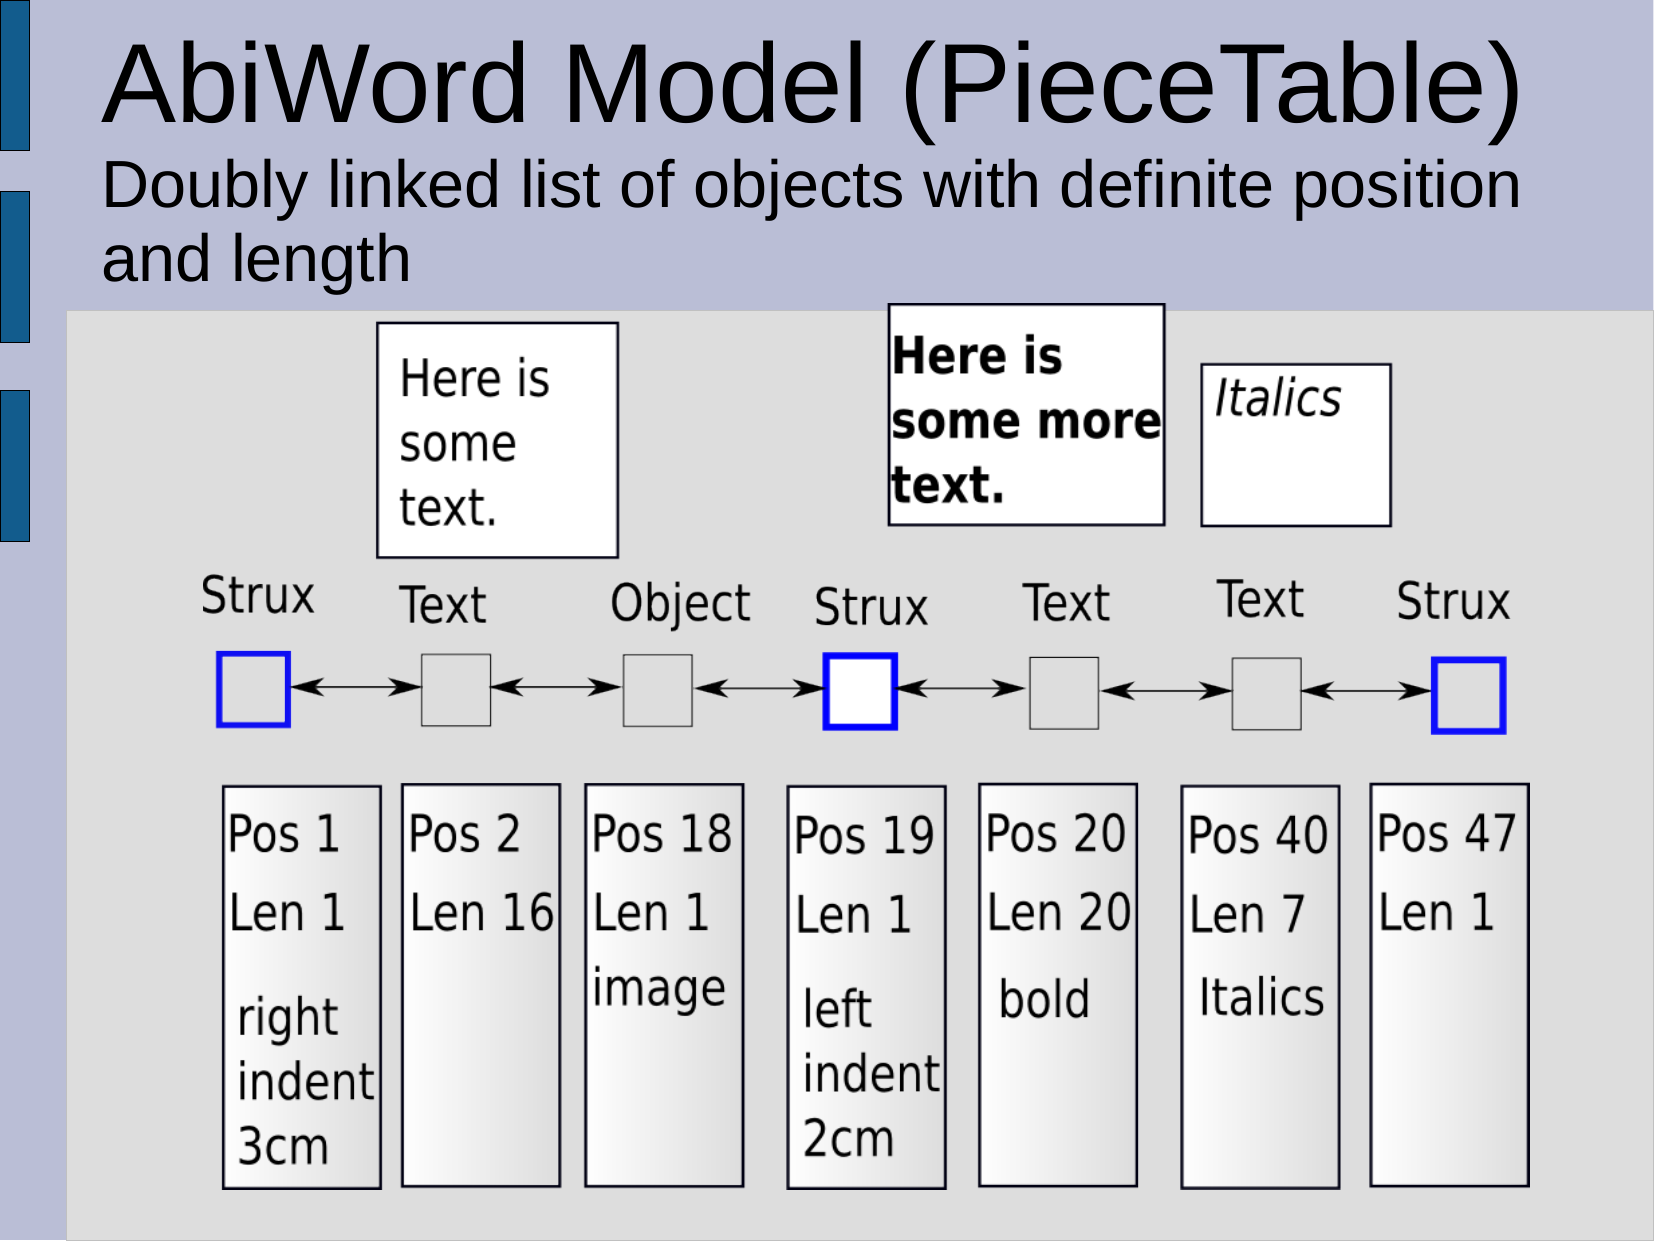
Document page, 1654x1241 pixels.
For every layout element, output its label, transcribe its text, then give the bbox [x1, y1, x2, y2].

text_box AbiWord Model (PieceTable) Doubly linked list of objects with definite position and length [86, 13, 1585, 304]
picture [203, 303, 1530, 1190]
